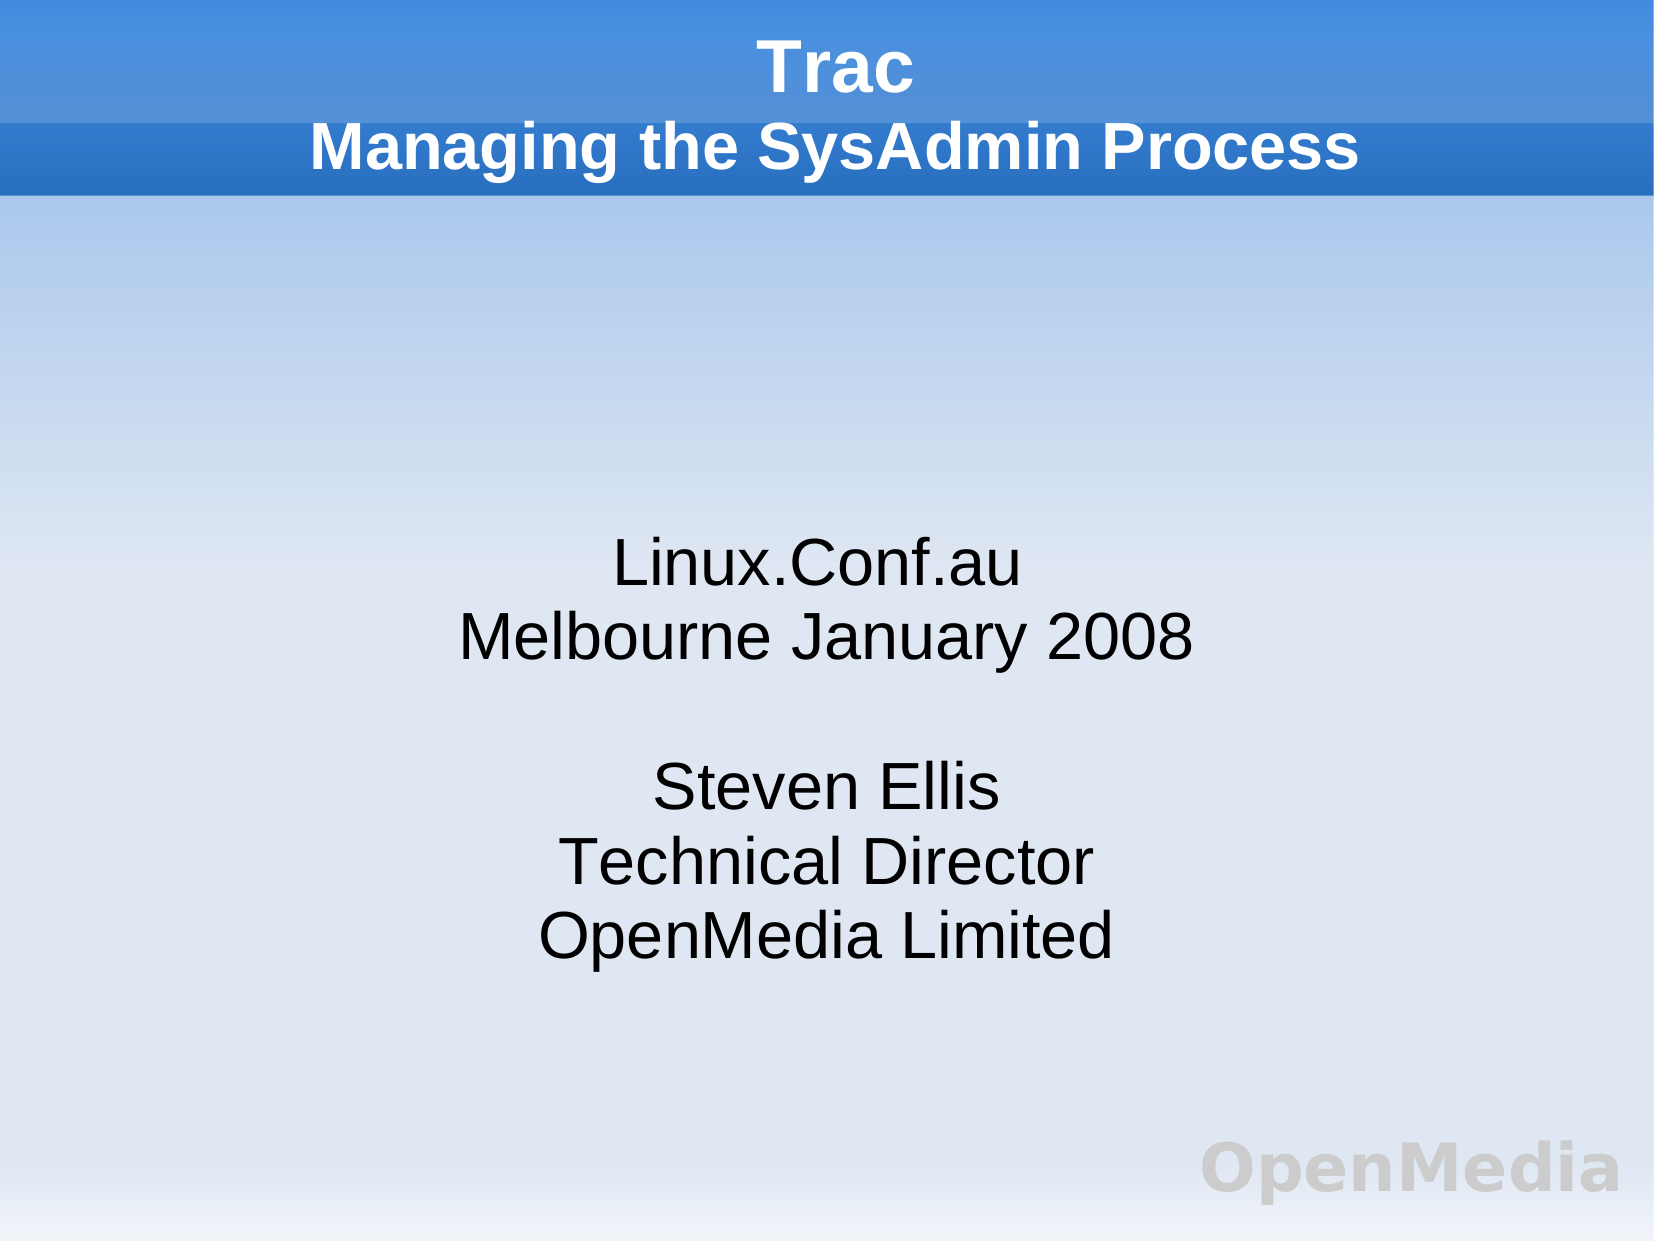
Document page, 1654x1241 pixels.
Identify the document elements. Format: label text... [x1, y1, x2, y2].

picture [0, 0, 1654, 1241]
title Trac Managing the SysAdmin Process [17, 0, 1654, 208]
subtitle Linux.Conf.au Melbourne January 2008 Steven Ellis Technical Director OpenMedia Limited [82, 290, 1571, 1109]
